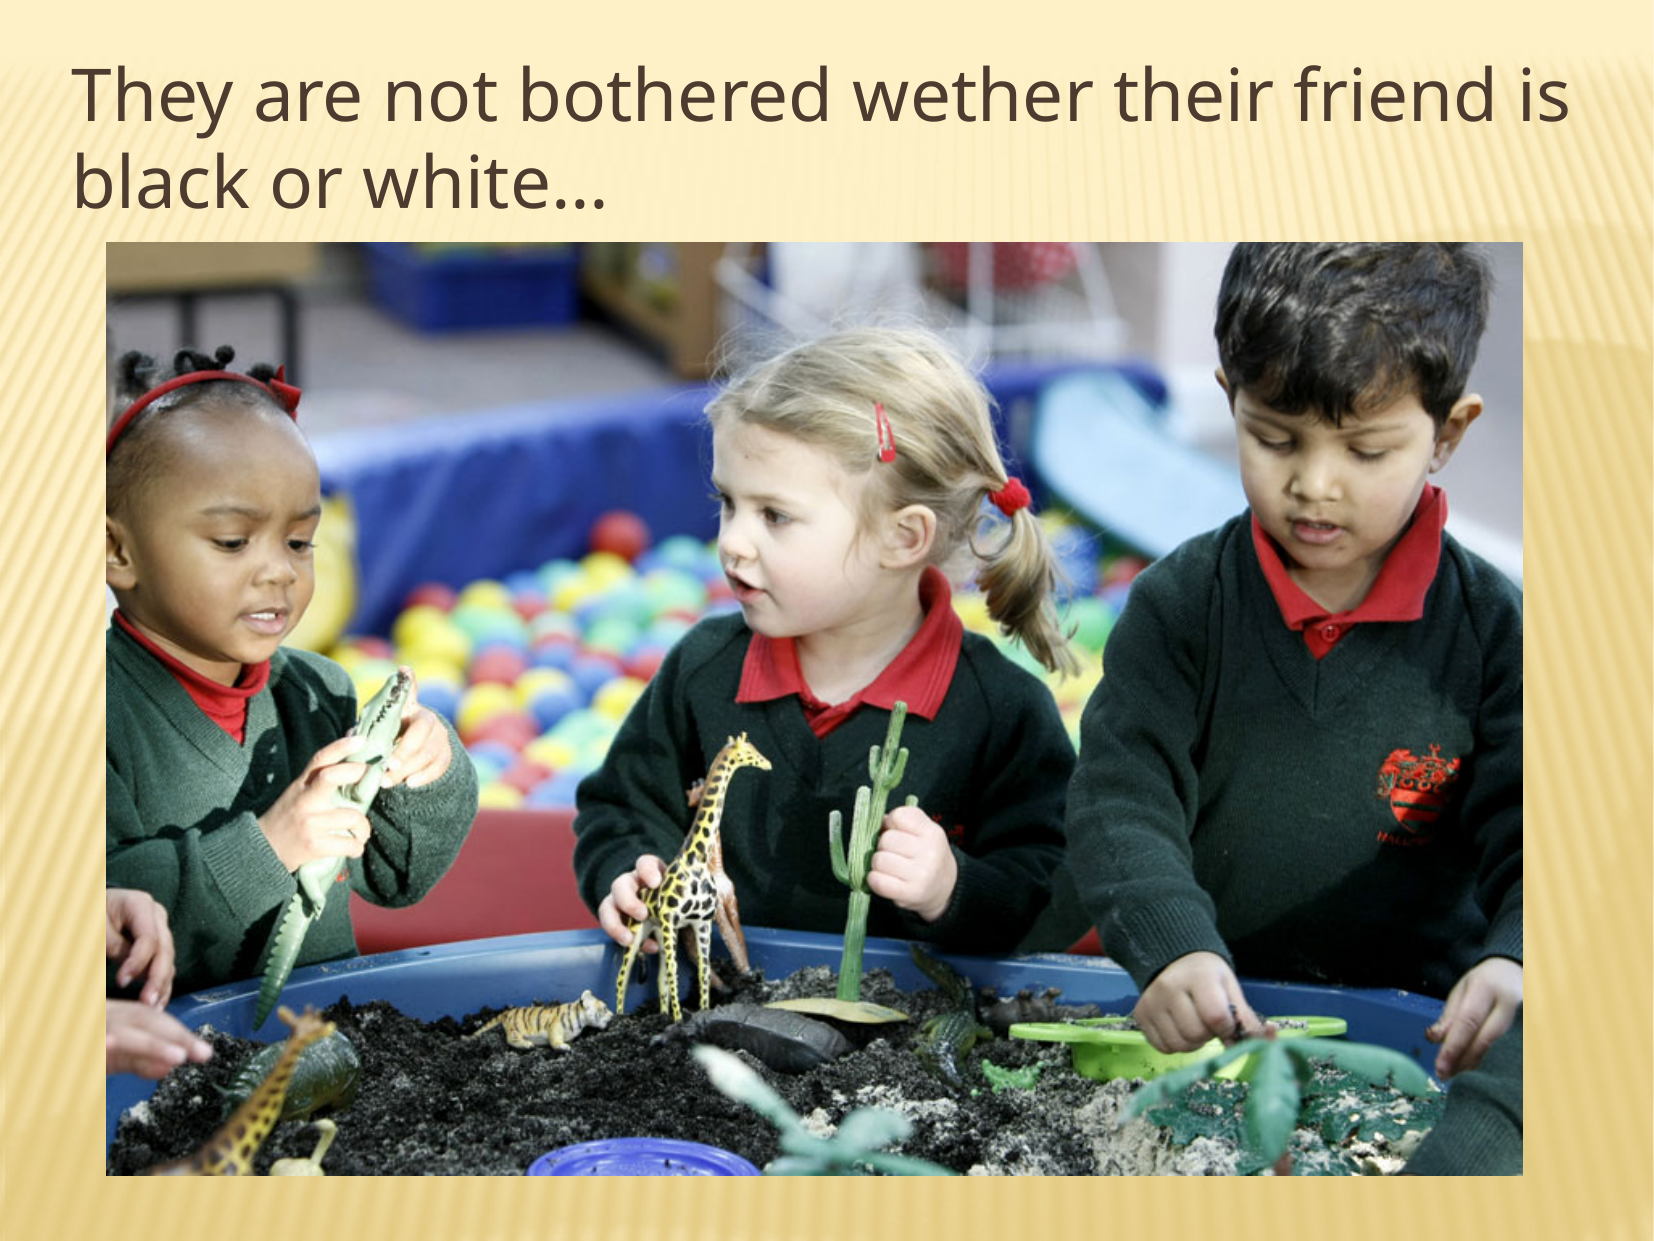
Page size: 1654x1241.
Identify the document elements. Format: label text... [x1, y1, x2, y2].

picture [106, 243, 1523, 1176]
title They are not bothered wether their friend is black or white… [55, 29, 1627, 243]
